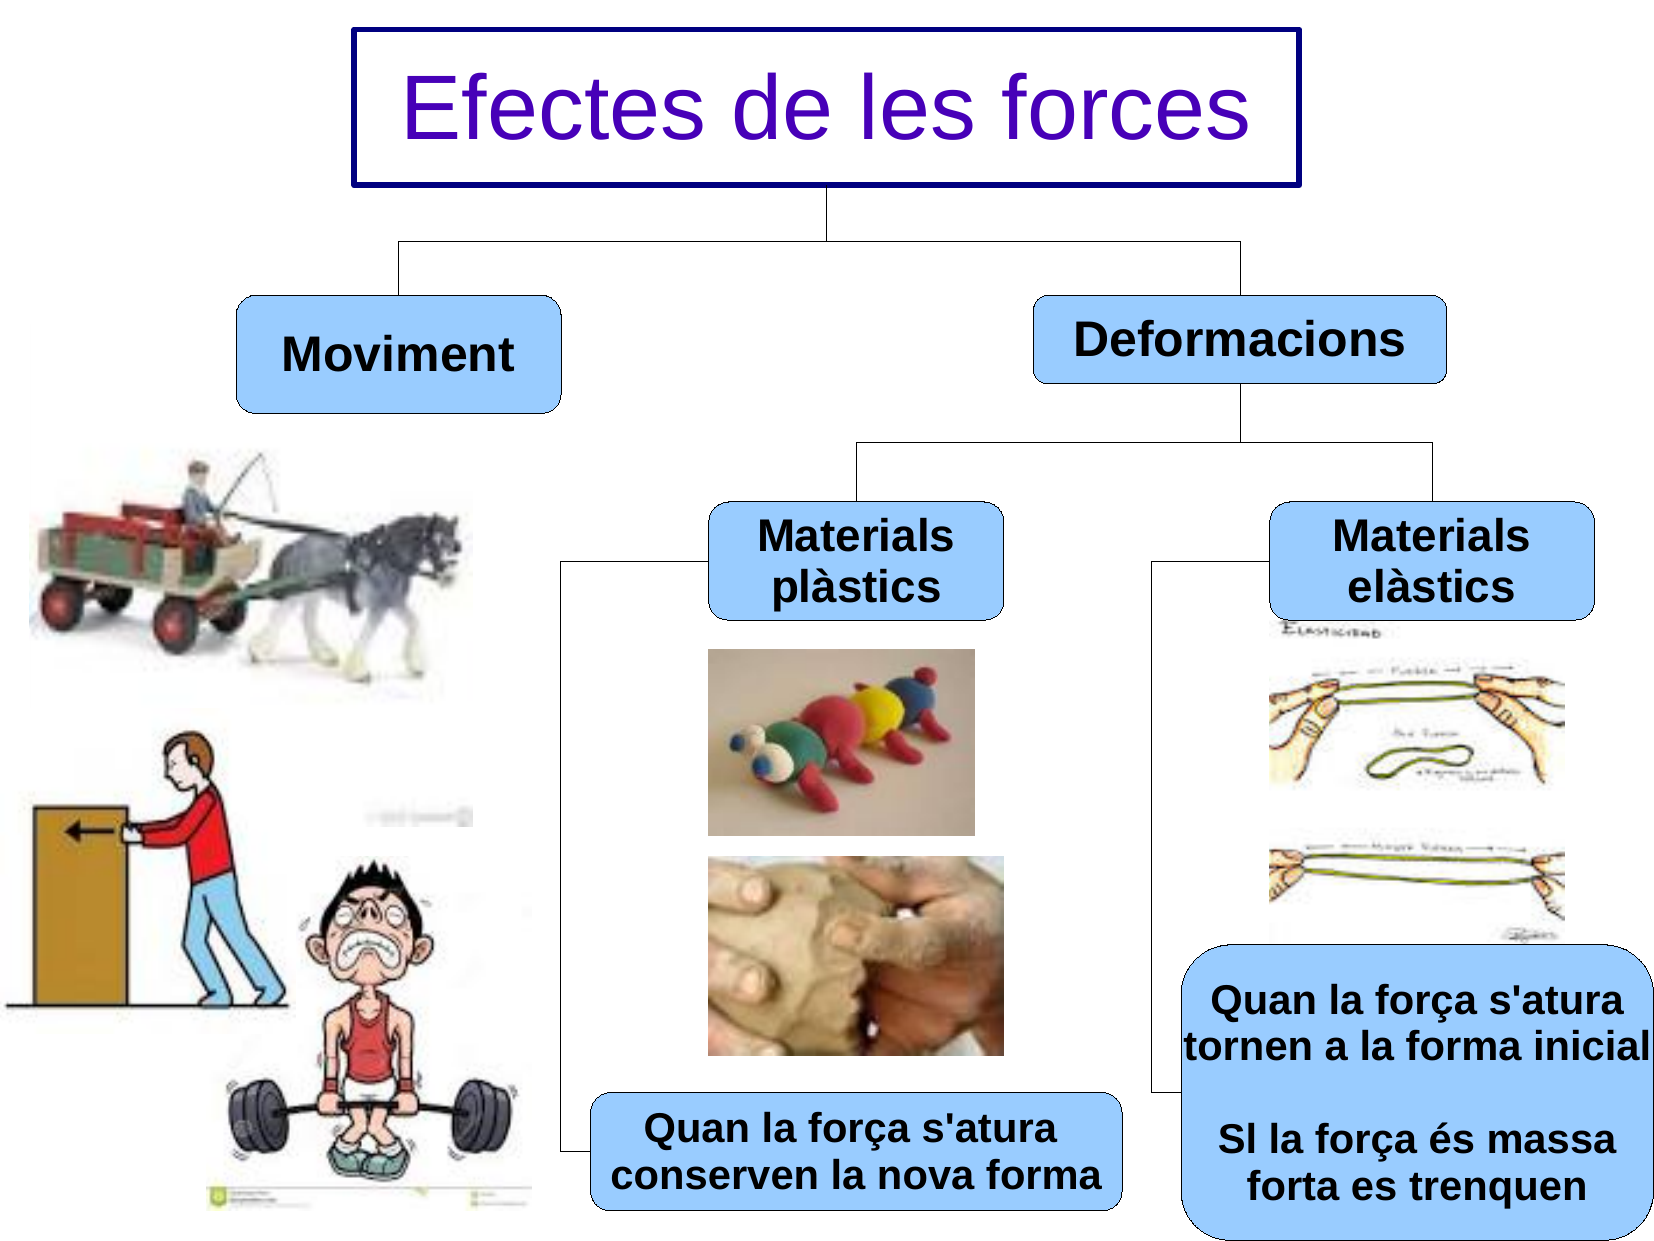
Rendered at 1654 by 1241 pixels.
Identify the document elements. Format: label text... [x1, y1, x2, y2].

picture [708, 856, 1004, 1056]
picture [708, 649, 975, 836]
text_box Materials plàstics [708, 501, 1004, 621]
picture [1269, 620, 1565, 944]
text_box Quan la força s'atura conserven la nova forma [590, 1092, 1123, 1211]
title Efectes de les forces [354, 29, 1300, 186]
text_box Quan la força s'atura tornen a la forma inicial Sl la força és massa forta es trenquen [1181, 944, 1654, 1241]
text_box Deformacions [1033, 295, 1447, 384]
picture [0, 324, 532, 1211]
text_box Materials elàstics [1269, 501, 1595, 621]
text_box Moviment [236, 295, 562, 414]
